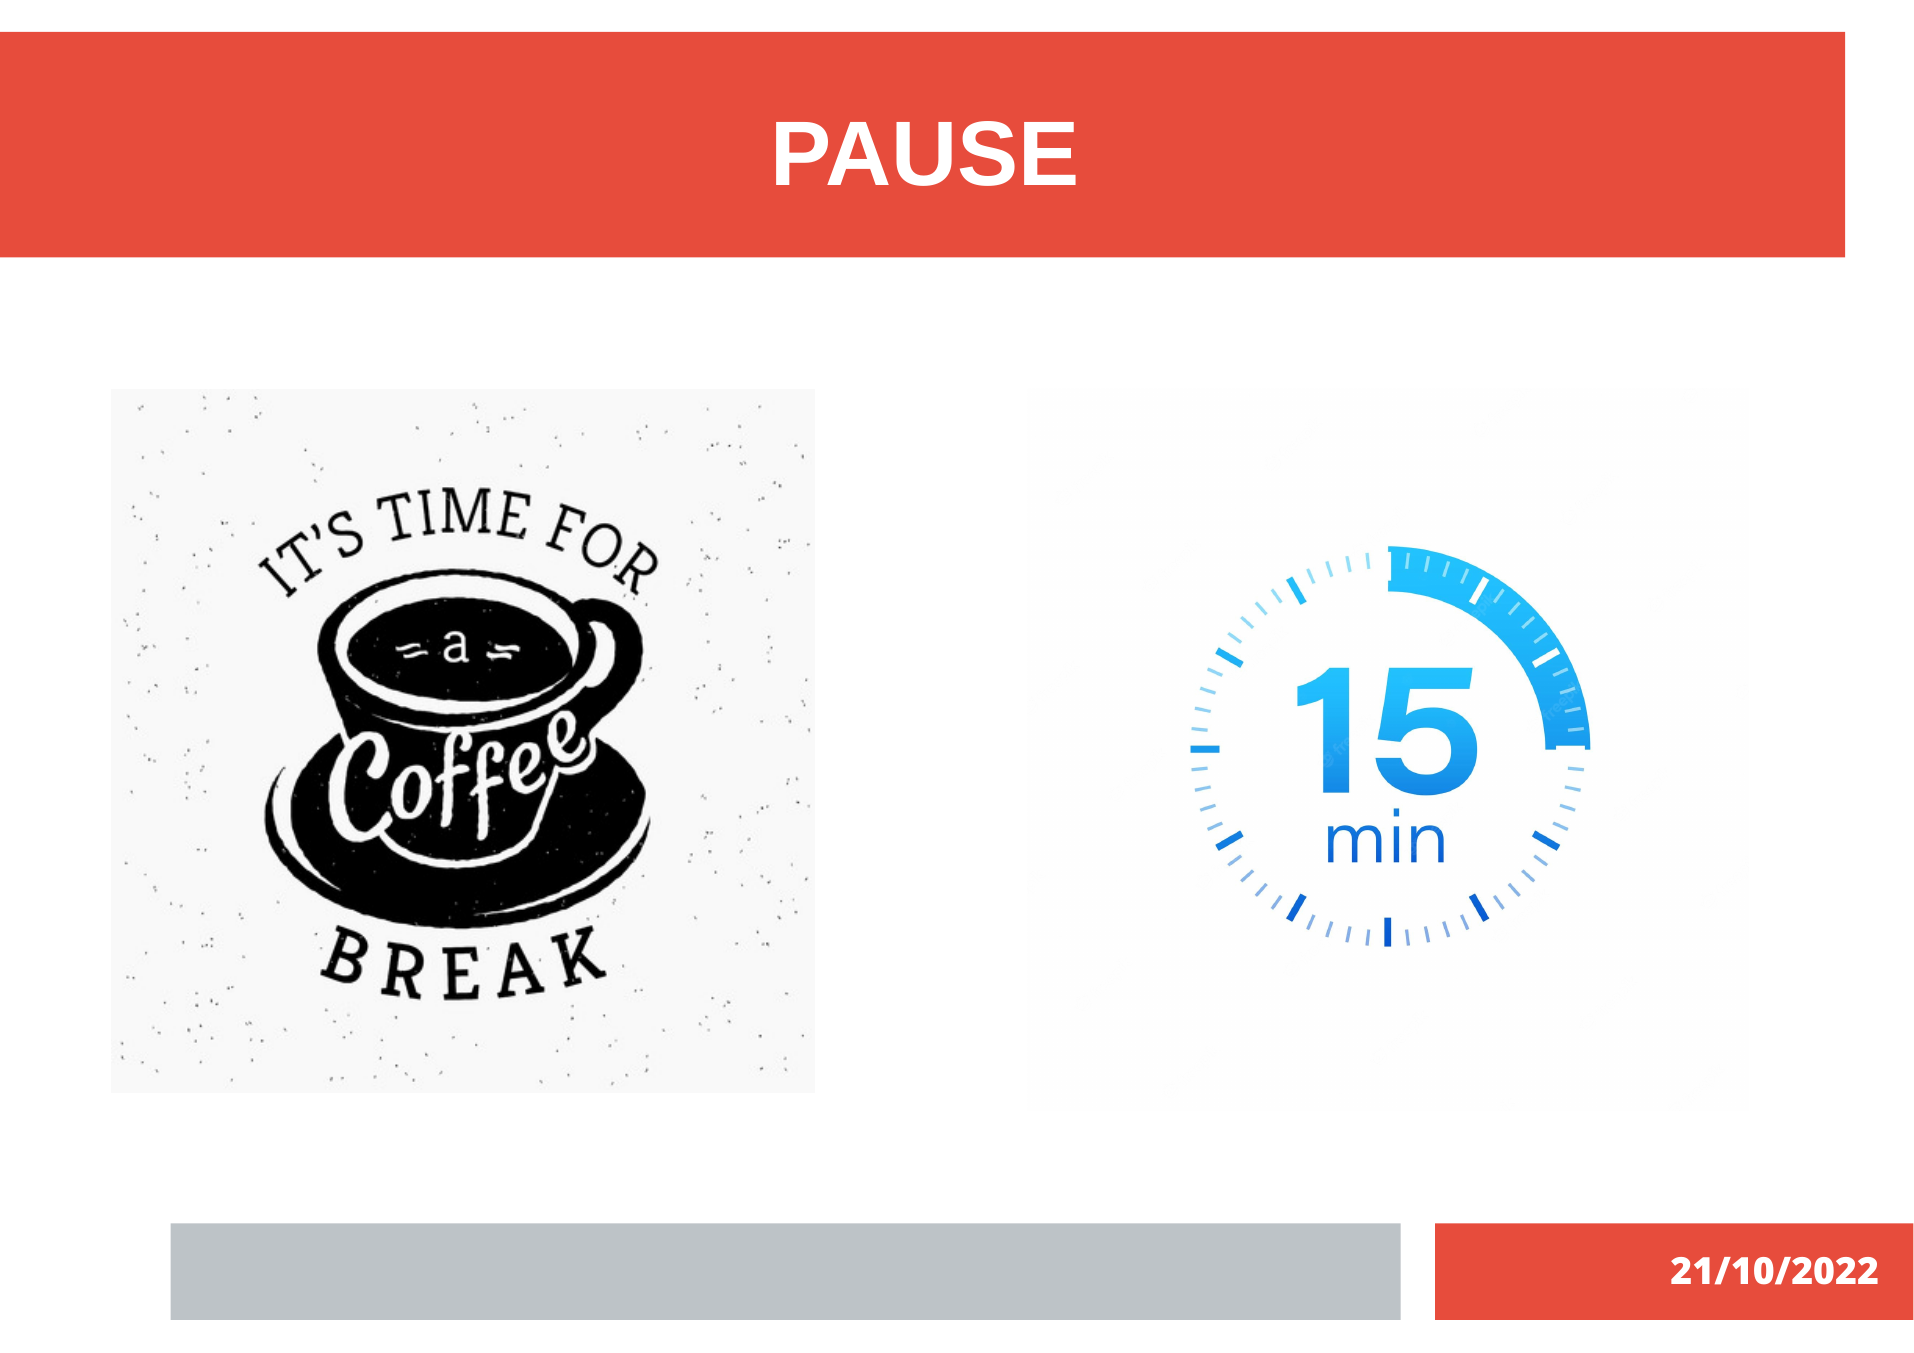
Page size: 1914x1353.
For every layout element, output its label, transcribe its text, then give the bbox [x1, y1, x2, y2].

picture [111, 389, 815, 1093]
text_box PAUSE [755, 95, 1123, 213]
picture [1027, 388, 1749, 1111]
